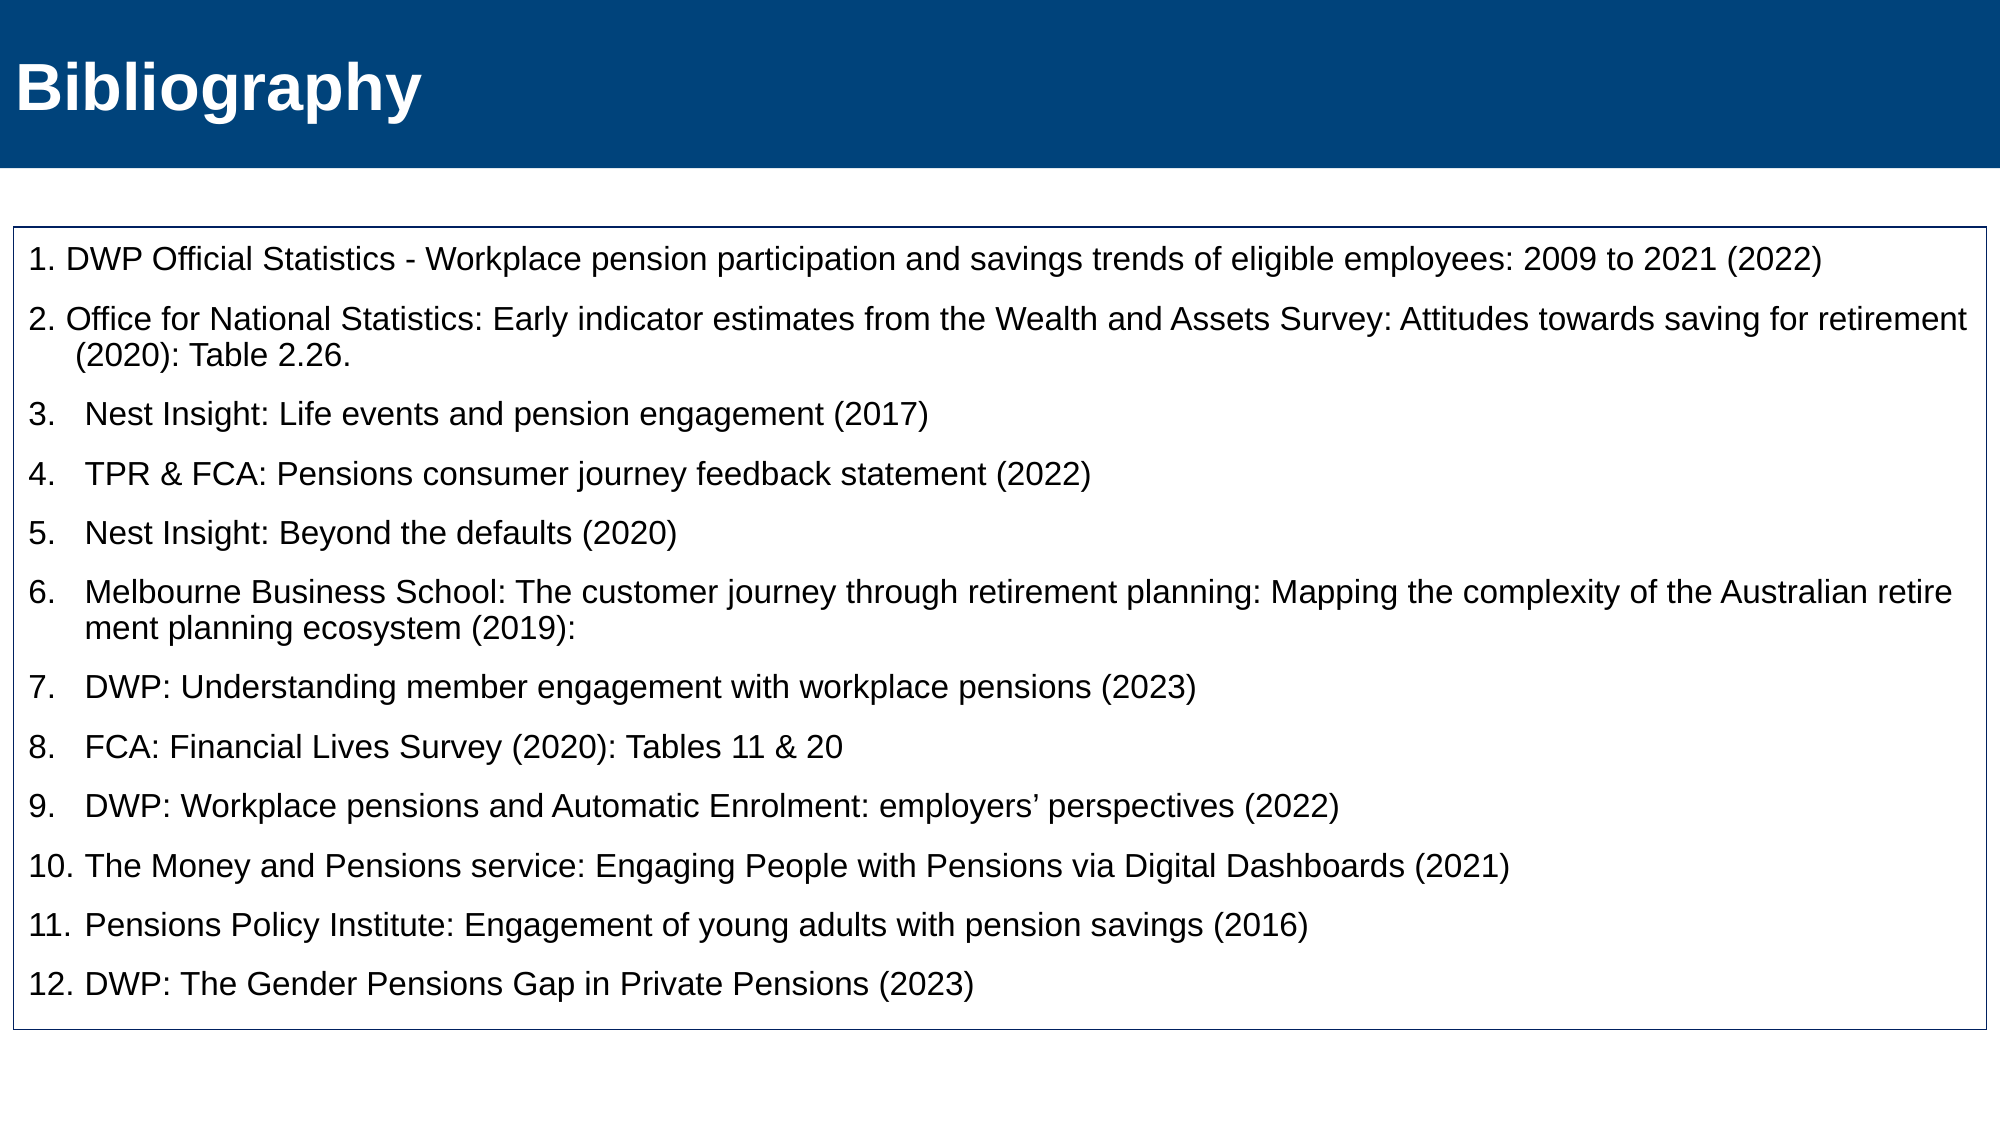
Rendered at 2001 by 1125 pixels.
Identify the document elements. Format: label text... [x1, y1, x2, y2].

title Bibliography [0, 0, 2000, 169]
text_box DWP Official Statistics - Workplace pension participation and savings trends of eligible employees: 2009 to 2021 (2022) Office for National Statistics: Early indicator estimates from the Wealth and Assets Survey: Attitudes towards saving for retirement (2020): Table 2.26. Nest Insight: Life events and pension engagement (2017) TPR & FCA: Pensions consumer journey feedback statement (2022) Nest Insight: Beyond the defaults (2020) Melbourne Business School: The customer journey through retirement planning: Mapping the complexity of the Australian retirement planning ecosystem (2019): DWP: Understanding member engagement with workplace pensions (2023) FCA: Financial Lives Survey (2020): Tables 11 & 20 DWP: Workplace pensions and Automatic Enrolment: employers’ perspectives (2022) The Money and Pensions service: Engaging People with Pensions via Digital Dashboards (2021) Pensions Policy Institute: Engagement of young adults with pension savings (2016) DWP: The Gender Pensions Gap in Private Pensions (2023) [13, 227, 1987, 1030]
